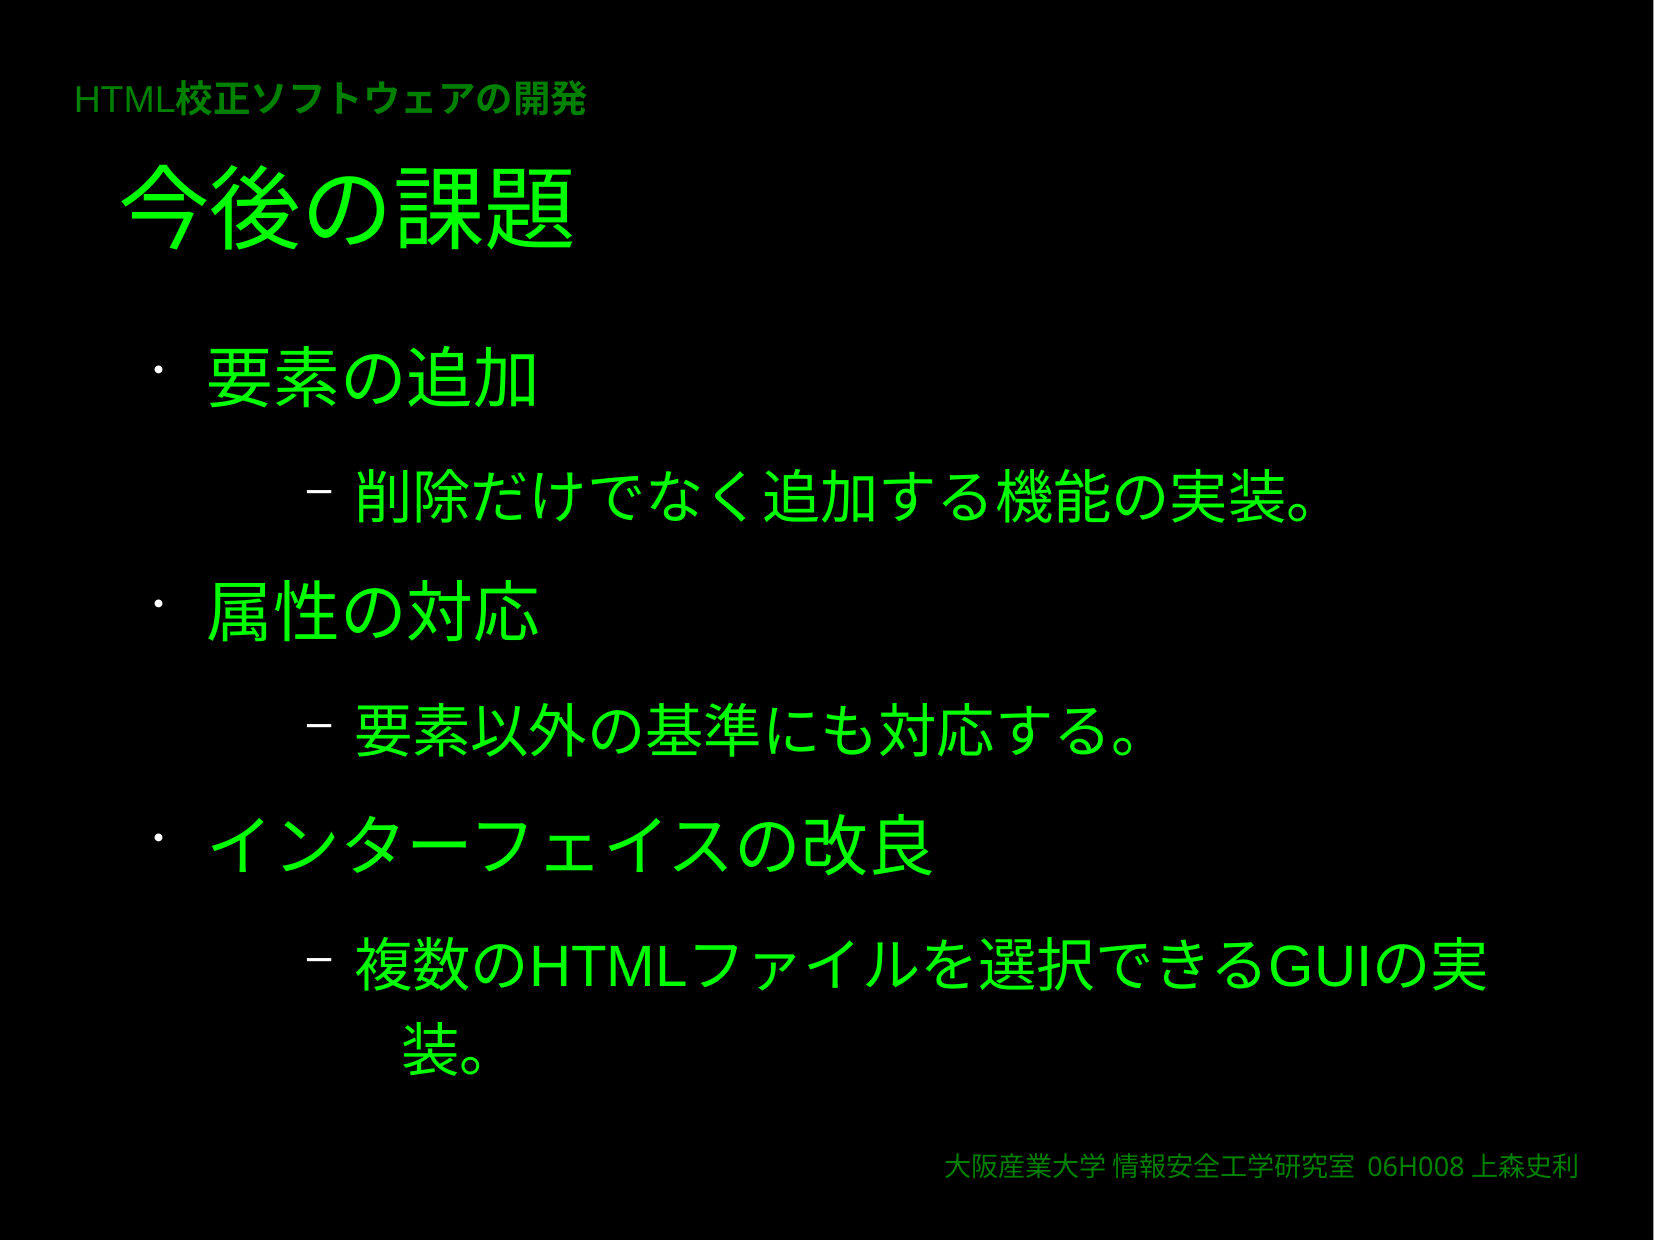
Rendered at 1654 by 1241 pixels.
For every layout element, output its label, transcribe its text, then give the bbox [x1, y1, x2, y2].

title 今後の課題 [118, 152, 1601, 252]
list 要素の追加 削除だけでなく追加する機能の実装。 属性の対応 要素以外の基準にも対応する。 インターフェイスの改良 複数のHTMLファイルを選択できるGUIの実装。 [118, 324, 1595, 1093]
